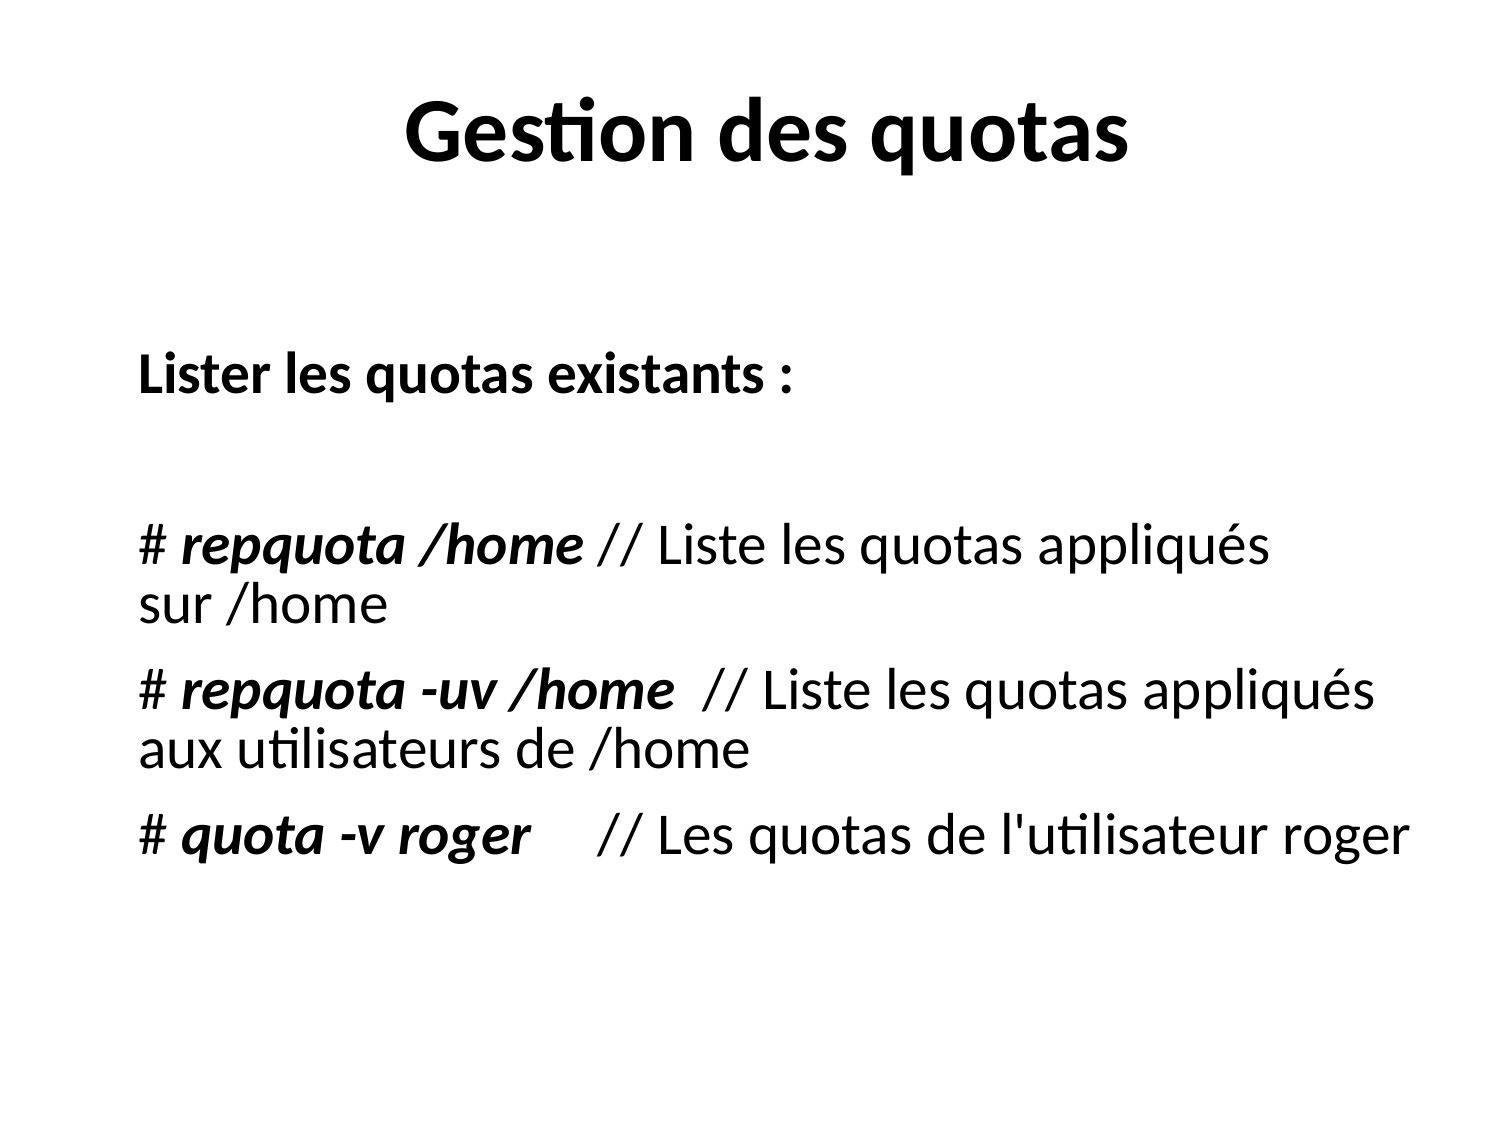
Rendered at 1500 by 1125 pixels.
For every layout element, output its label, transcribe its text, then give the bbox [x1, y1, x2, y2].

list Lister les quotas existants : # repquota /home // Liste les quotas appliqués sur /home # repquota -uv /home // Liste les quotas appliqués aux utilisateurs de /home # quota -v roger // Les quotas de l'utilisateur roger [75, 263, 1425, 916]
title Gestion des quotas [75, 45, 1425, 233]
